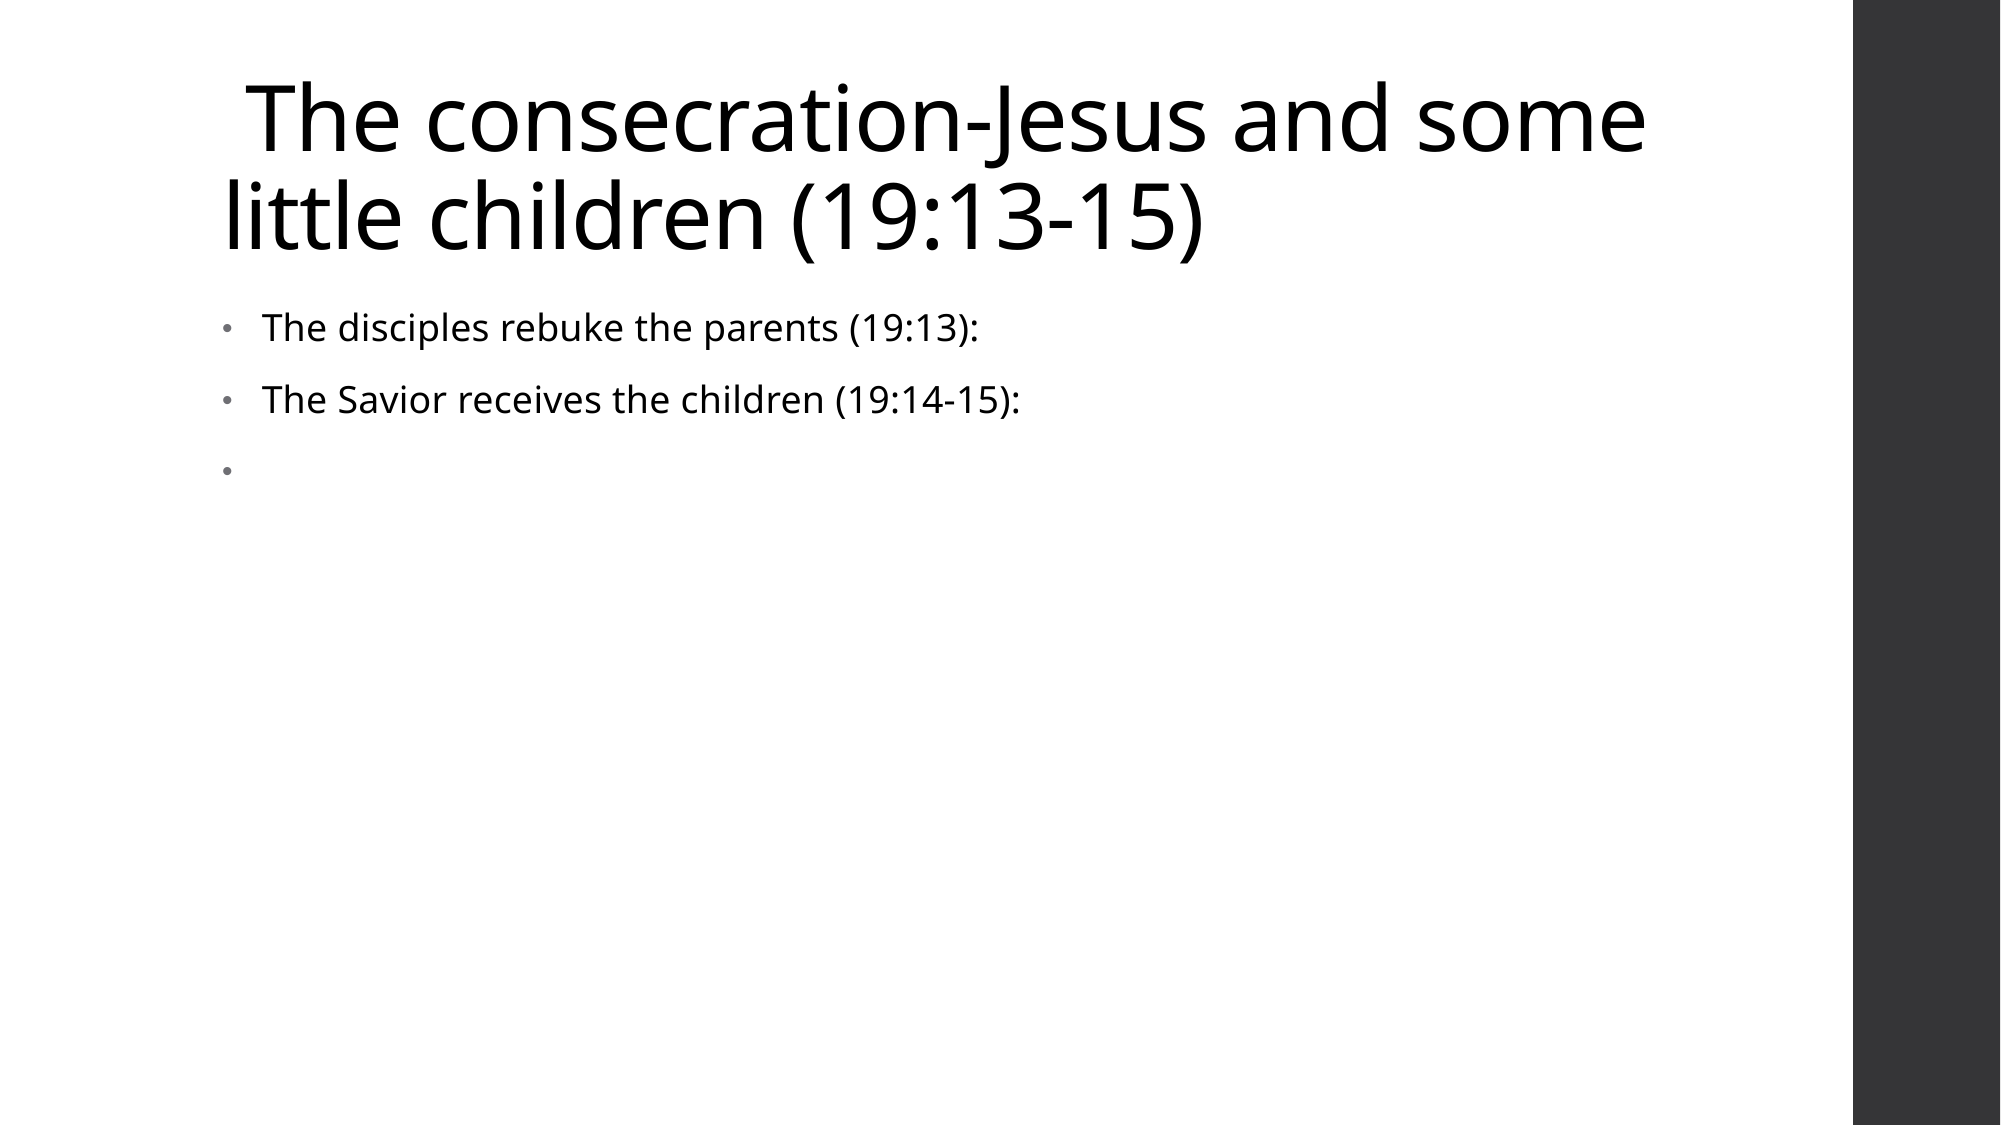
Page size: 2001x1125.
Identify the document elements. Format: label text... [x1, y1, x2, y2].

list The disciples rebuke the parents (19:13): The Savior receives the children (19:14-15): [206, 299, 1617, 1014]
title The consecration-Jesus and some little children (19:13-15) [206, 60, 1797, 278]
